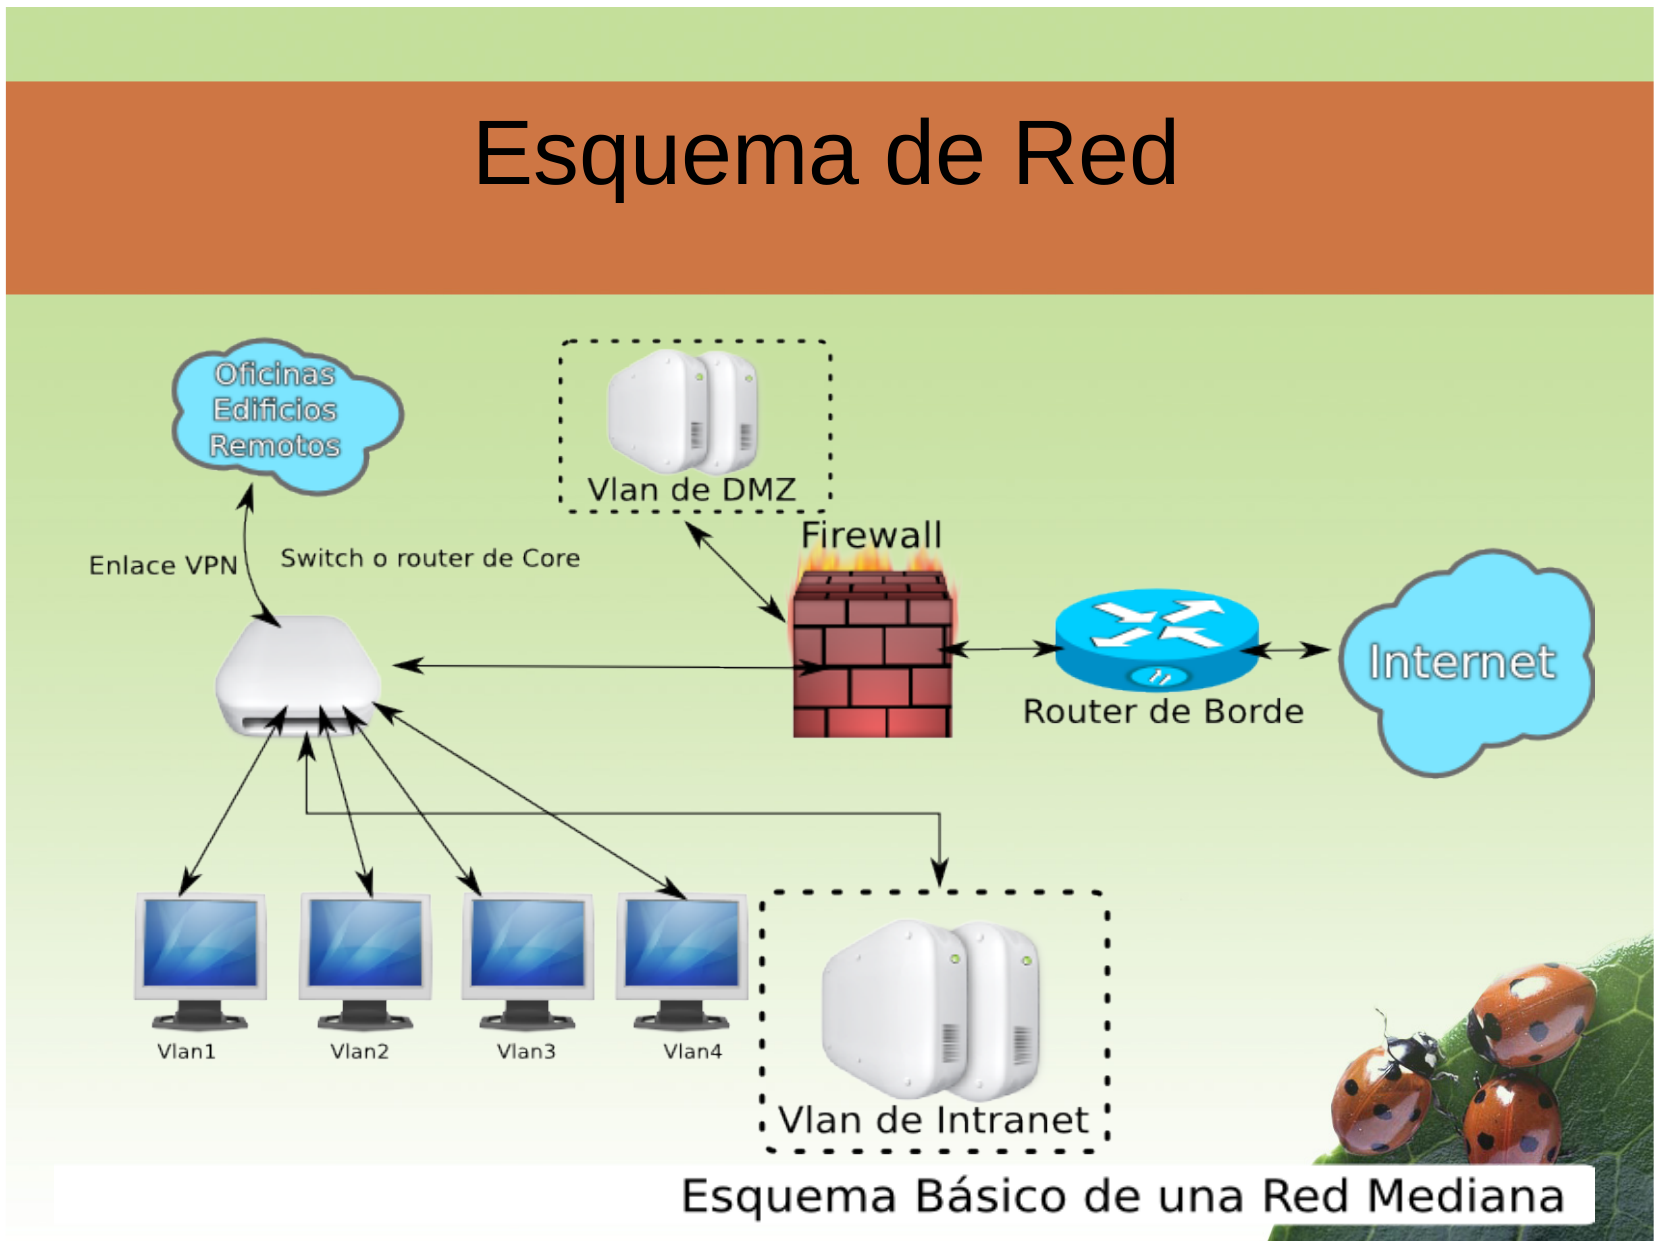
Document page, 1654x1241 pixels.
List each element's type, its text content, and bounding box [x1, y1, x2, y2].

picture [5, 7, 1654, 1241]
title Esquema de Red [82, 49, 1571, 257]
